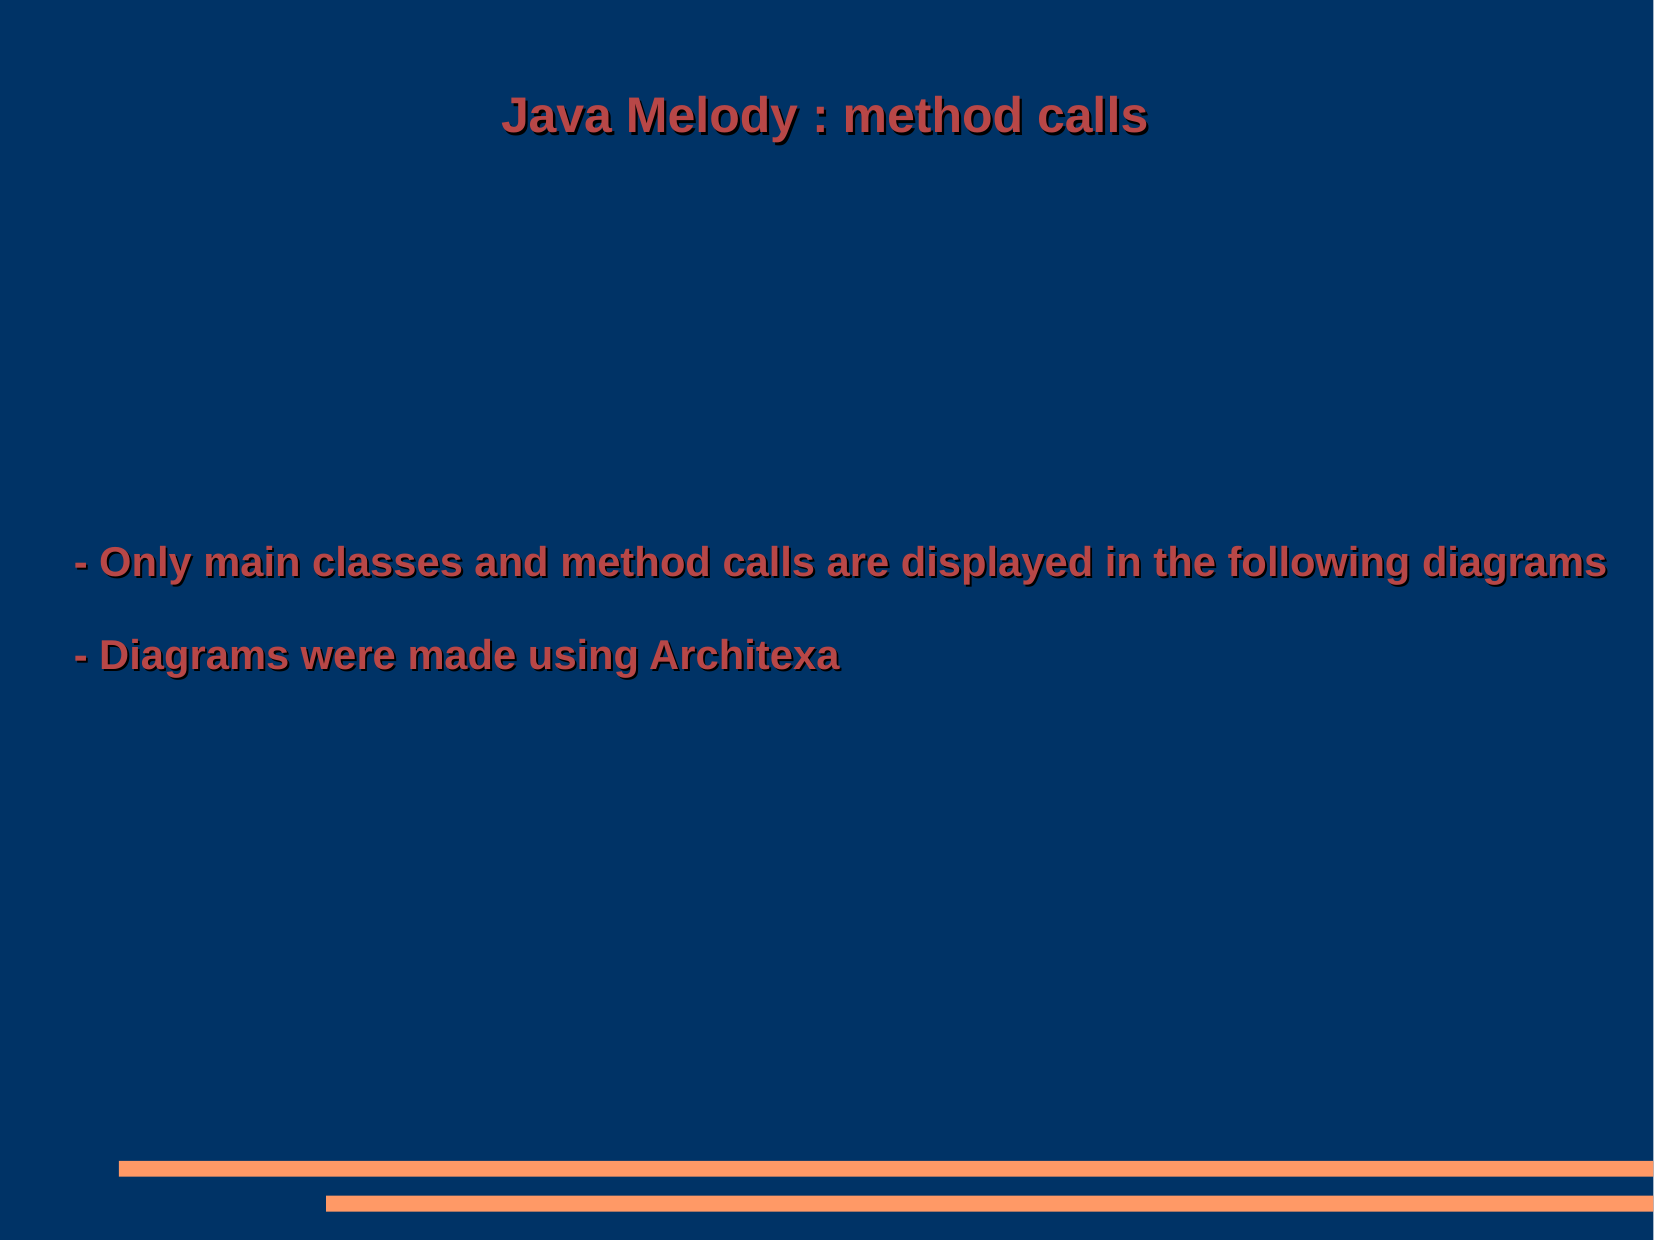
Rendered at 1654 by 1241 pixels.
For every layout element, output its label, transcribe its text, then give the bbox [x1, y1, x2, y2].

text_box - Only main classes and method calls are displayed in the following diagrams - Diagrams were made using Architexa [59, 531, 1625, 690]
text_box Java Melody : method calls [486, 80, 1211, 239]
